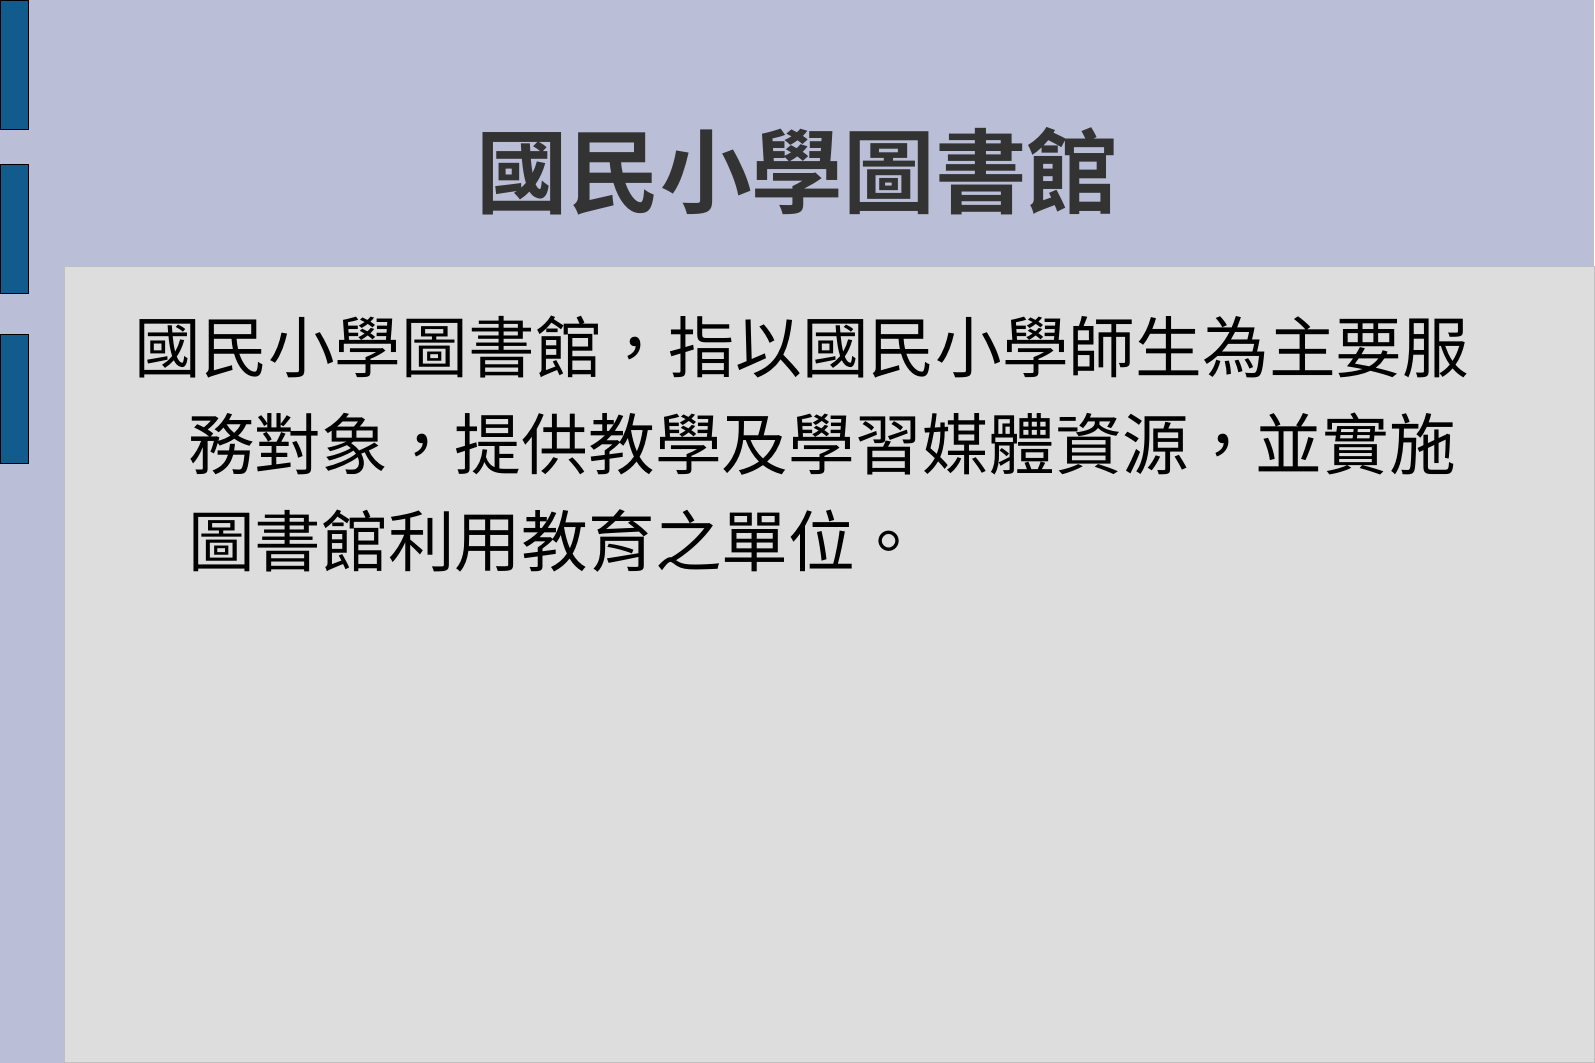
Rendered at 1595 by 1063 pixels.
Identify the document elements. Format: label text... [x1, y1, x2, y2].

title 國民小學圖書館 [117, 78, 1479, 256]
list 國民小學圖書館，指以國民小學師生為主要服務對象，提供教學及學習媒體資源，並實施圖書館利用教育之單位。 [117, 295, 1479, 966]
